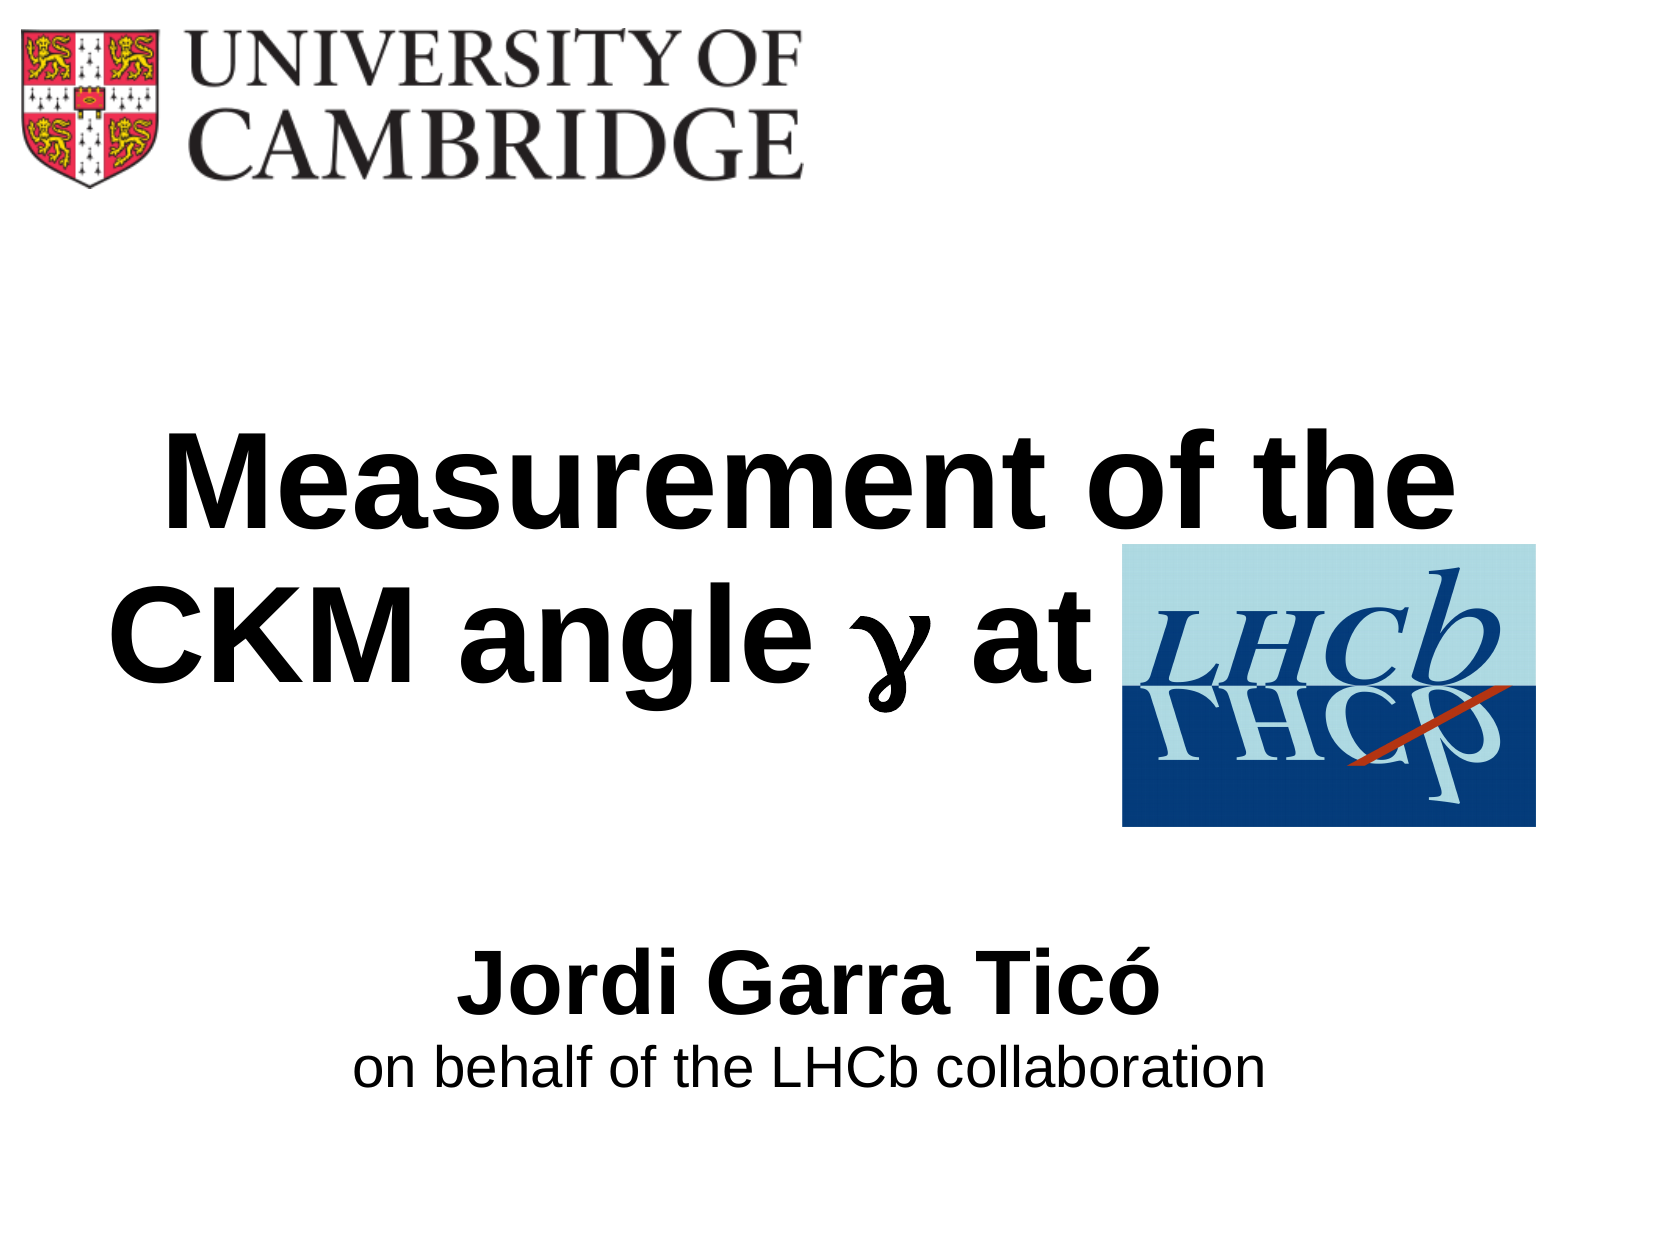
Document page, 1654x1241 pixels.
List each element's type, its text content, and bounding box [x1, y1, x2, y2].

text_box Jordi Garra Ticó on behalf of the LHCb collaboration [82, 897, 1538, 1134]
subtitle Measurement of the CKM angle g at [82, 290, 1538, 827]
picture [1122, 544, 1536, 827]
picture [21, 28, 804, 189]
